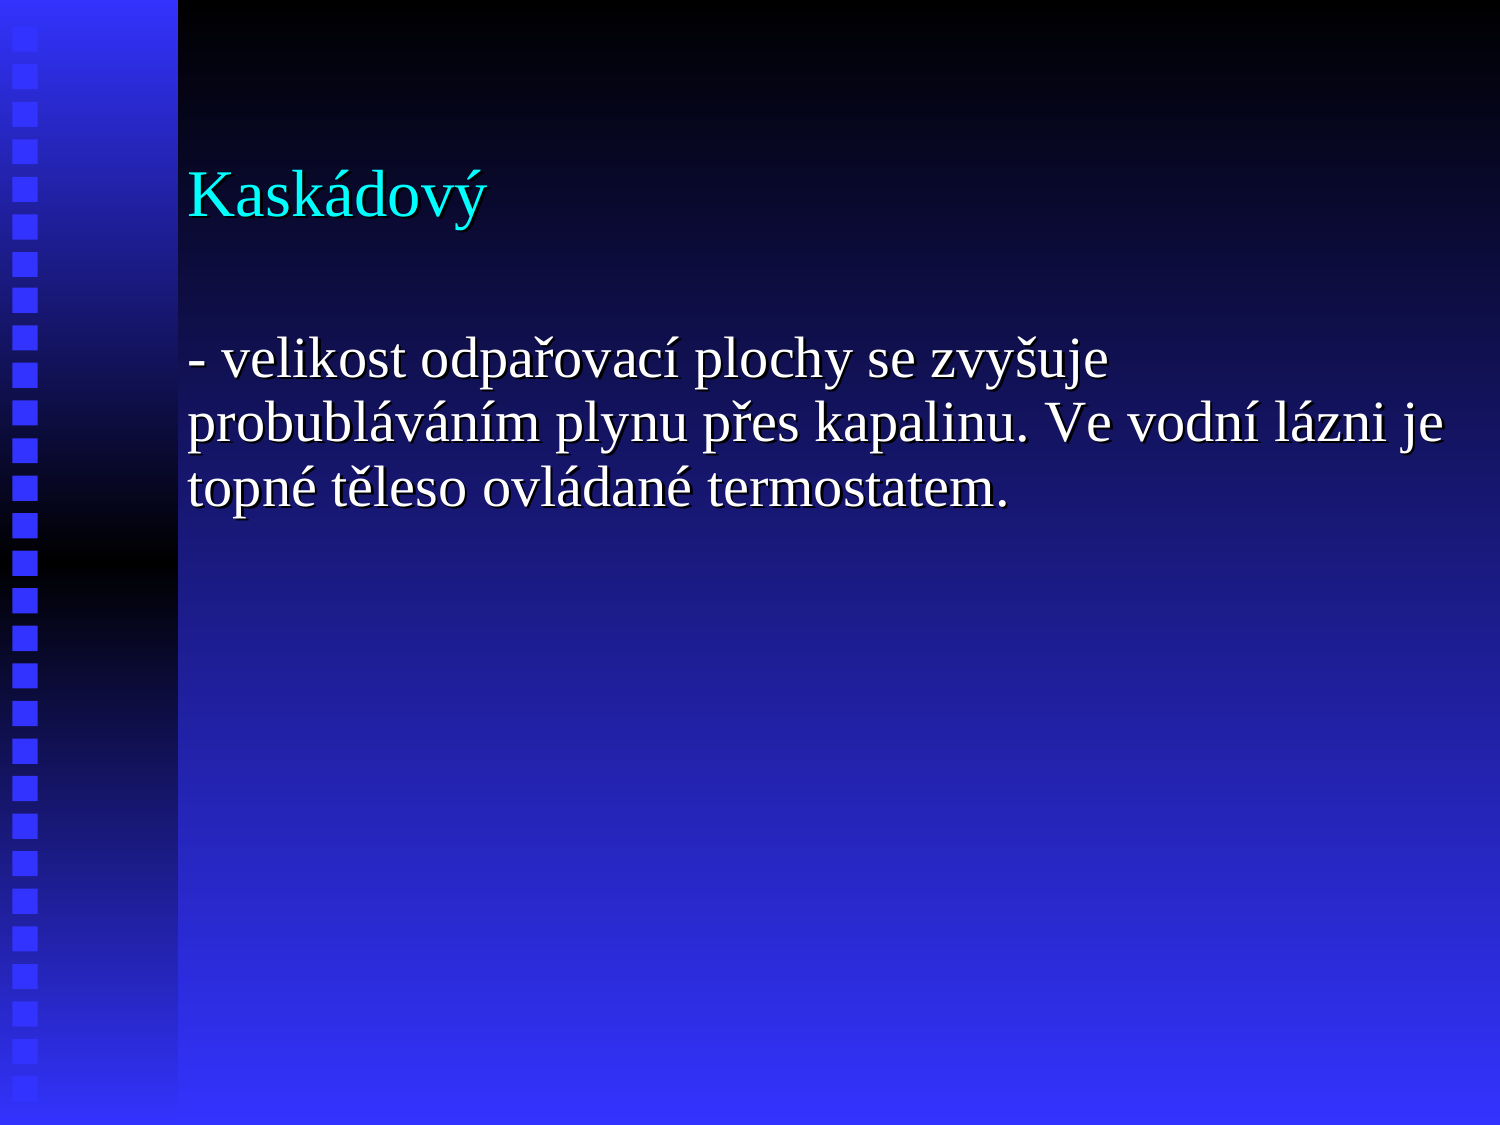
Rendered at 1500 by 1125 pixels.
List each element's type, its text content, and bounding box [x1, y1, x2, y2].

title Kaskádový [187, 99, 1463, 288]
list - velikost odpařovací plochy se zvyšuje probubláváním plynu přes kapalinu. Ve vodní lázni je topné těleso ovládané termostatem. [187, 324, 1463, 1000]
